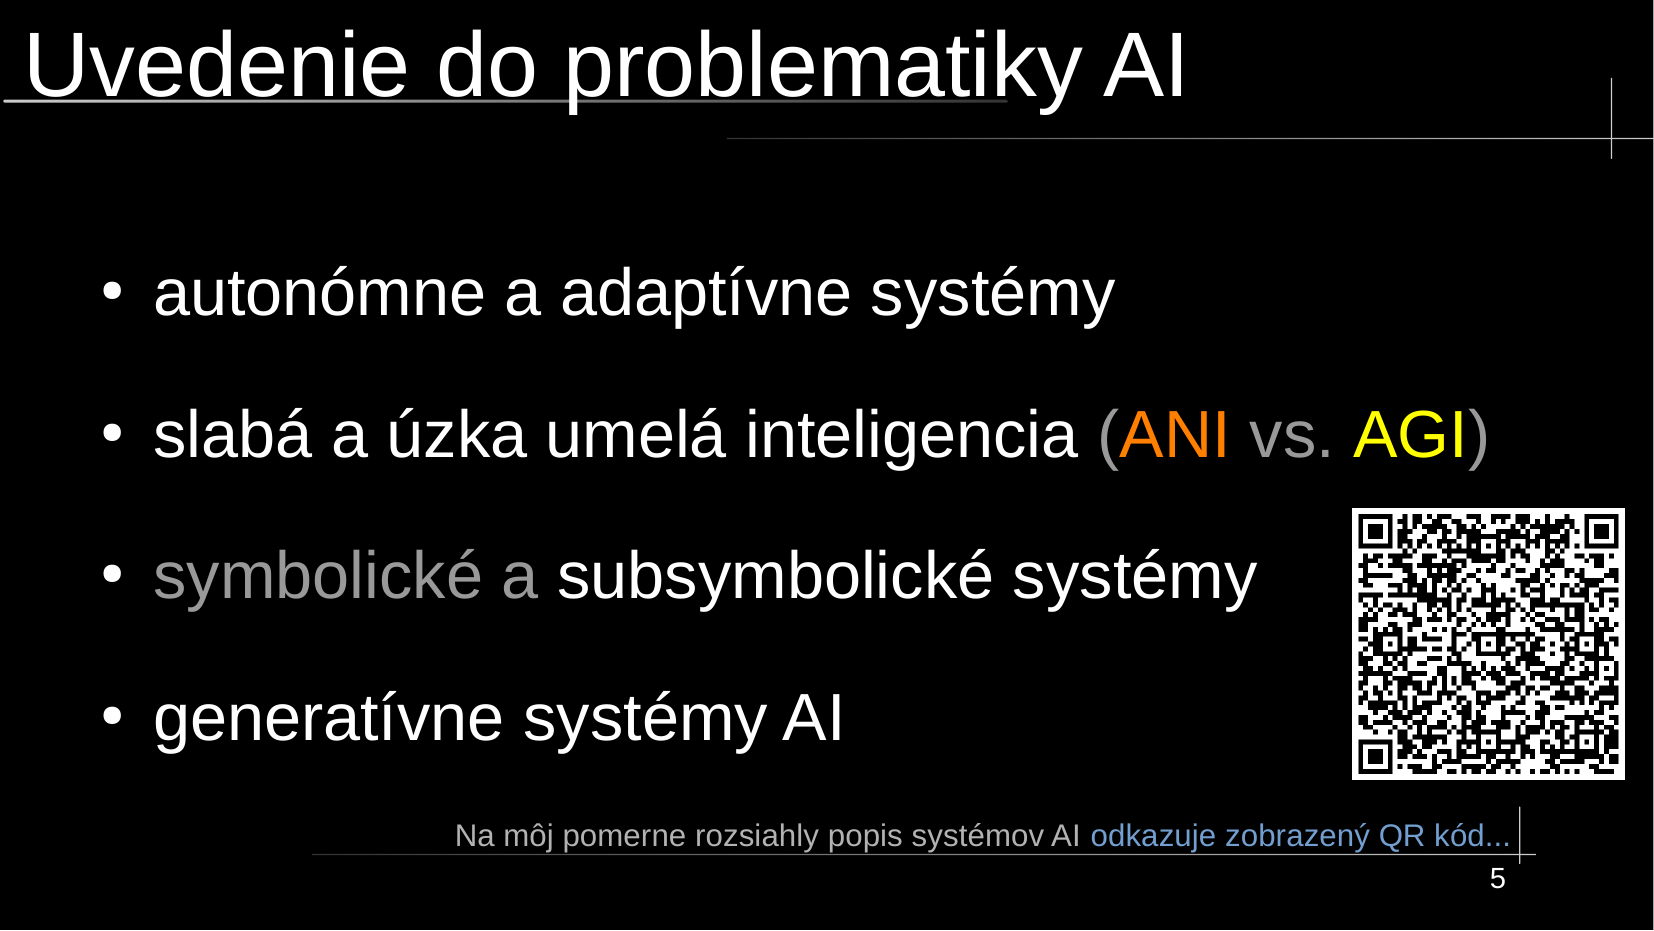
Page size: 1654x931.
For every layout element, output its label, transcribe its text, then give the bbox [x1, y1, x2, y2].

title Uvedenie do problematiky AI [23, 11, 1589, 119]
list autonómne a adaptívne systémy slabá a úzka umelá inteligencia (ANI vs. AGI) symbolické a subsymbolické systémy generatívne systémy AI [82, 217, 1571, 758]
picture [1352, 508, 1625, 780]
title Na môj pomerne rozsiahly popis systémov AI odkazuje zobrazený QR kód... [295, 803, 1512, 869]
